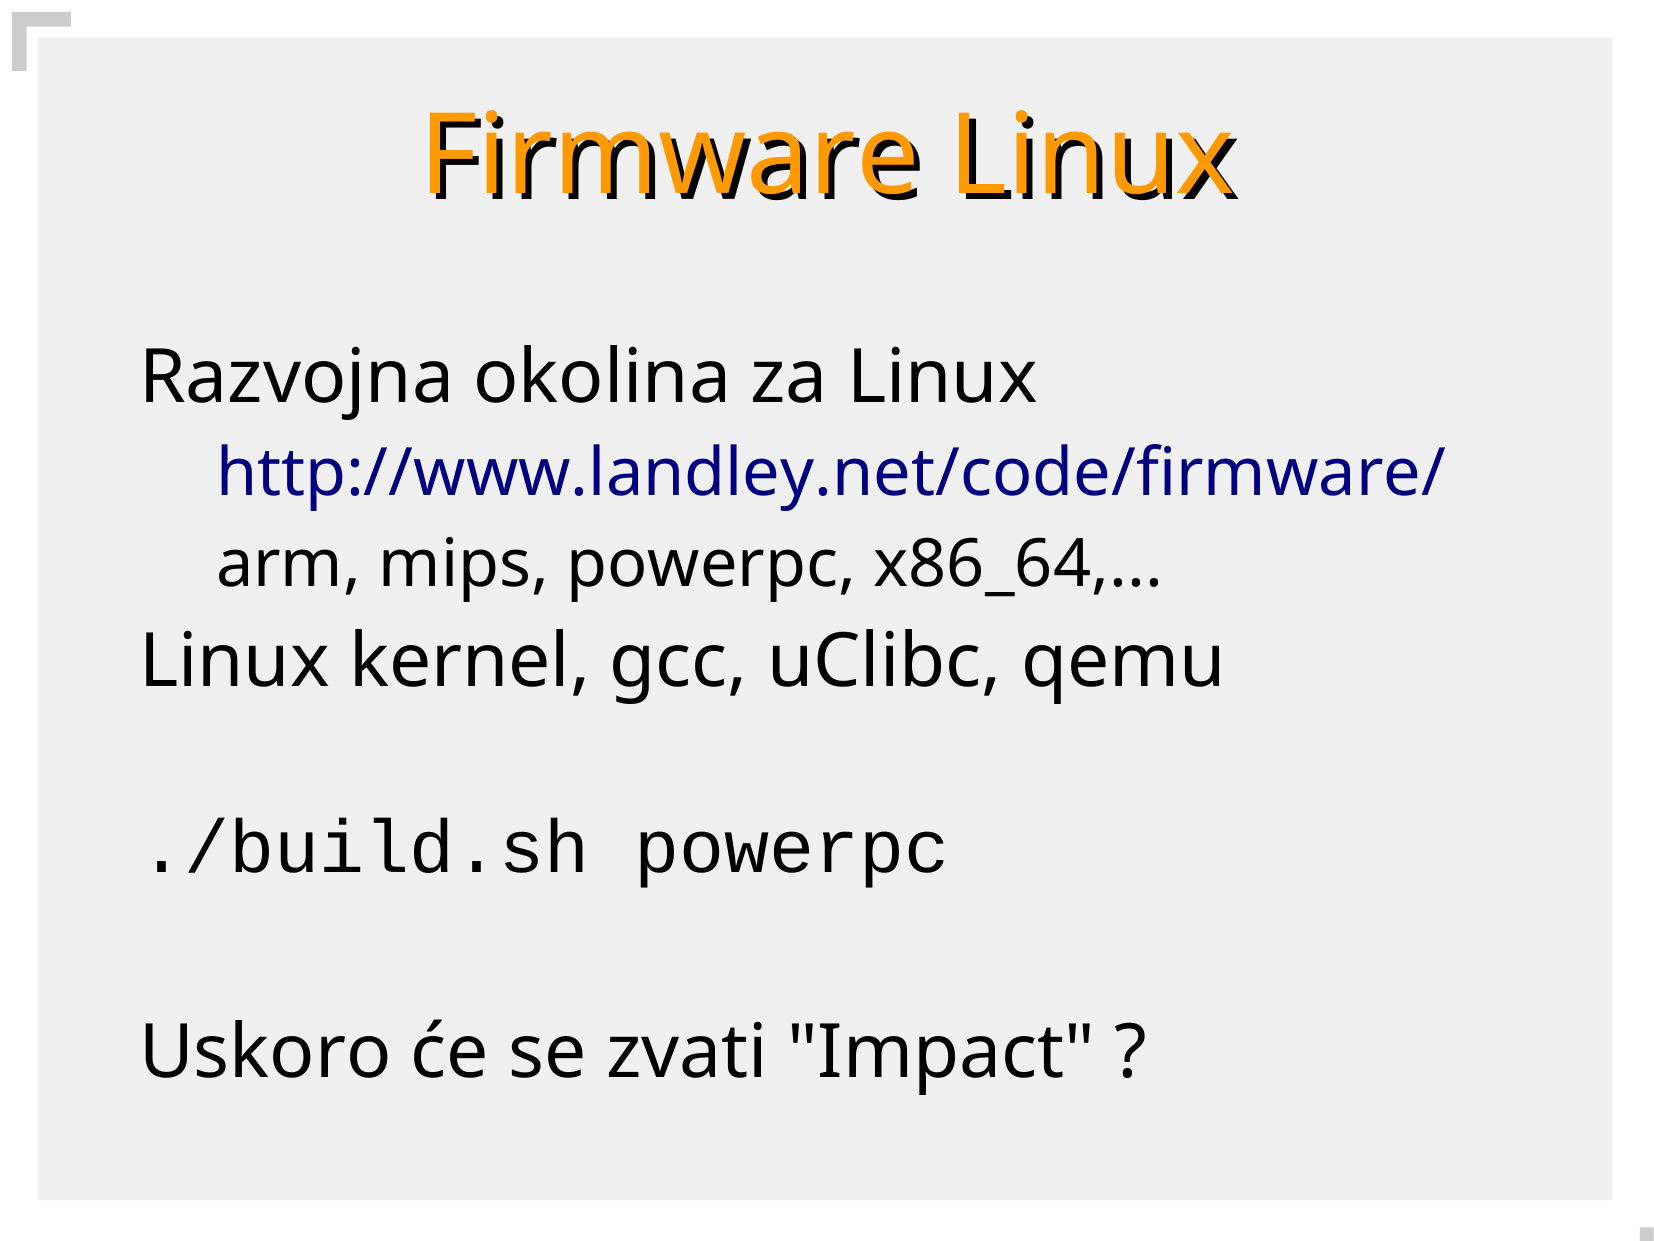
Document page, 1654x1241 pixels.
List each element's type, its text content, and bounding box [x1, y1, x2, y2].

title Firmware Linux [121, 46, 1534, 254]
list Razvojna okolina za Linux http://www.landley.net/code/firmware/ arm, mips, powerpc, x86_64,... Linux kernel, gcc, uClibc, qemu ./build.sh powerpc Uskoro će se zvati "Impact" ? [121, 322, 1561, 1132]
